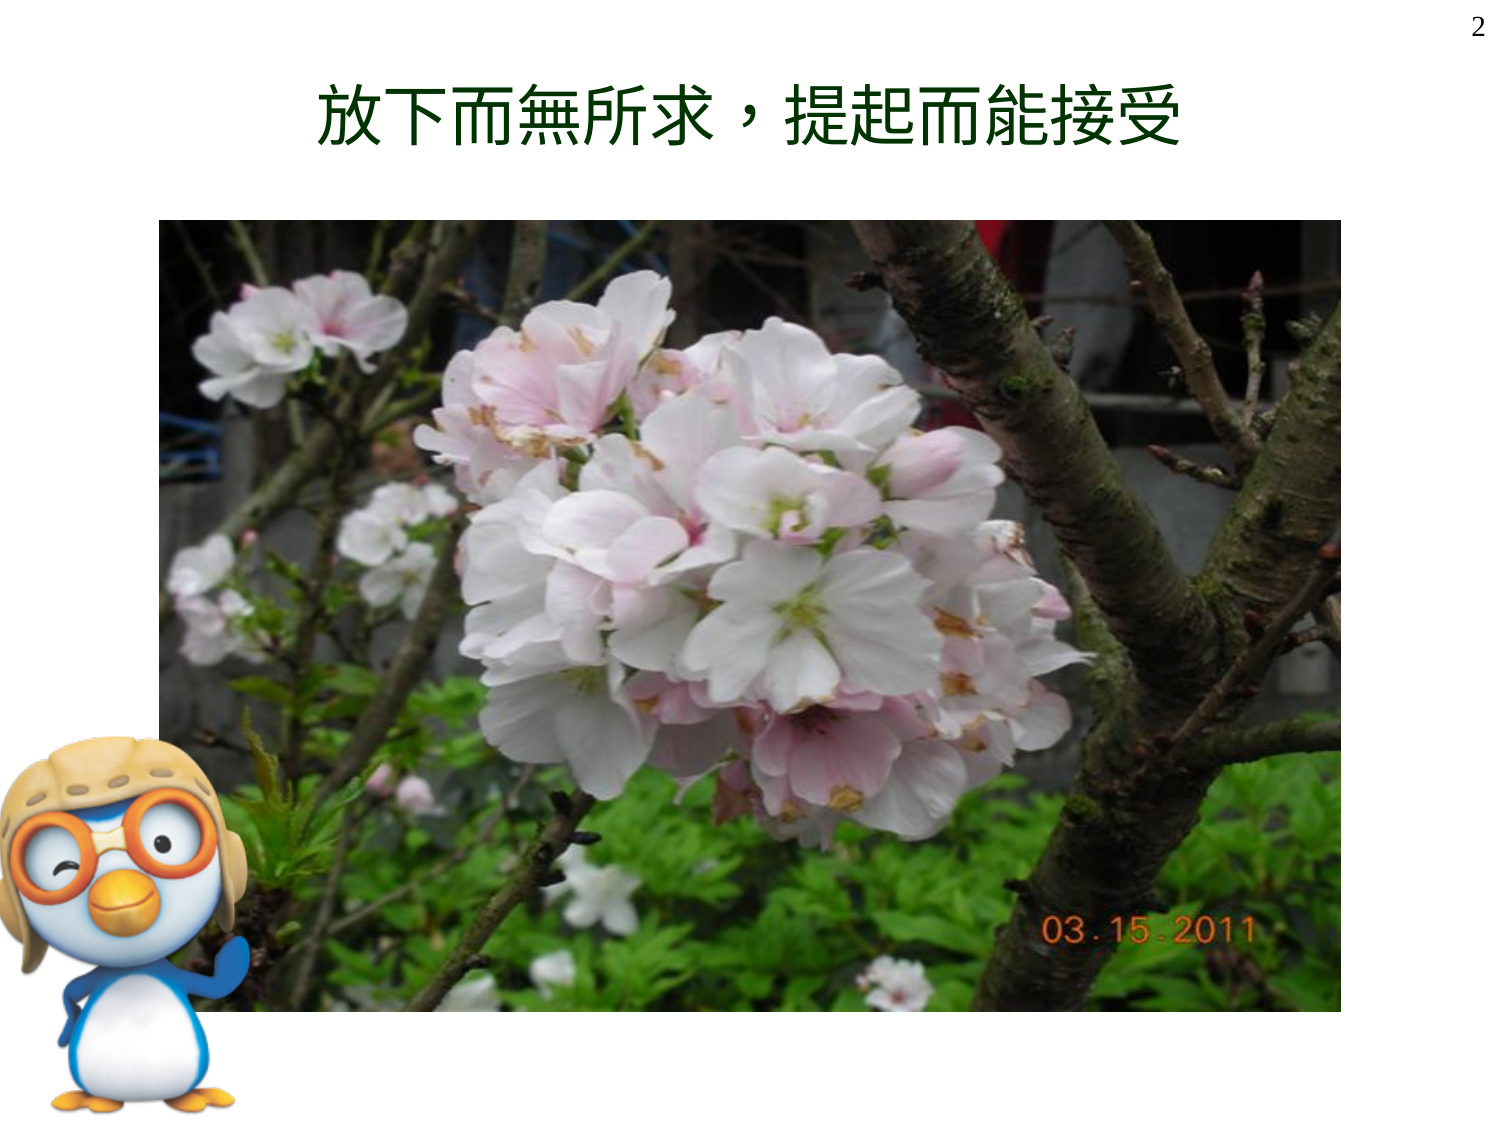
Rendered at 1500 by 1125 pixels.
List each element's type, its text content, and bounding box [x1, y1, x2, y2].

text_box <編號> [1251, 0, 1500, 76]
picture [0, 220, 1341, 1125]
title 放下而無所求，提起而能接受 [137, 65, 1363, 162]
